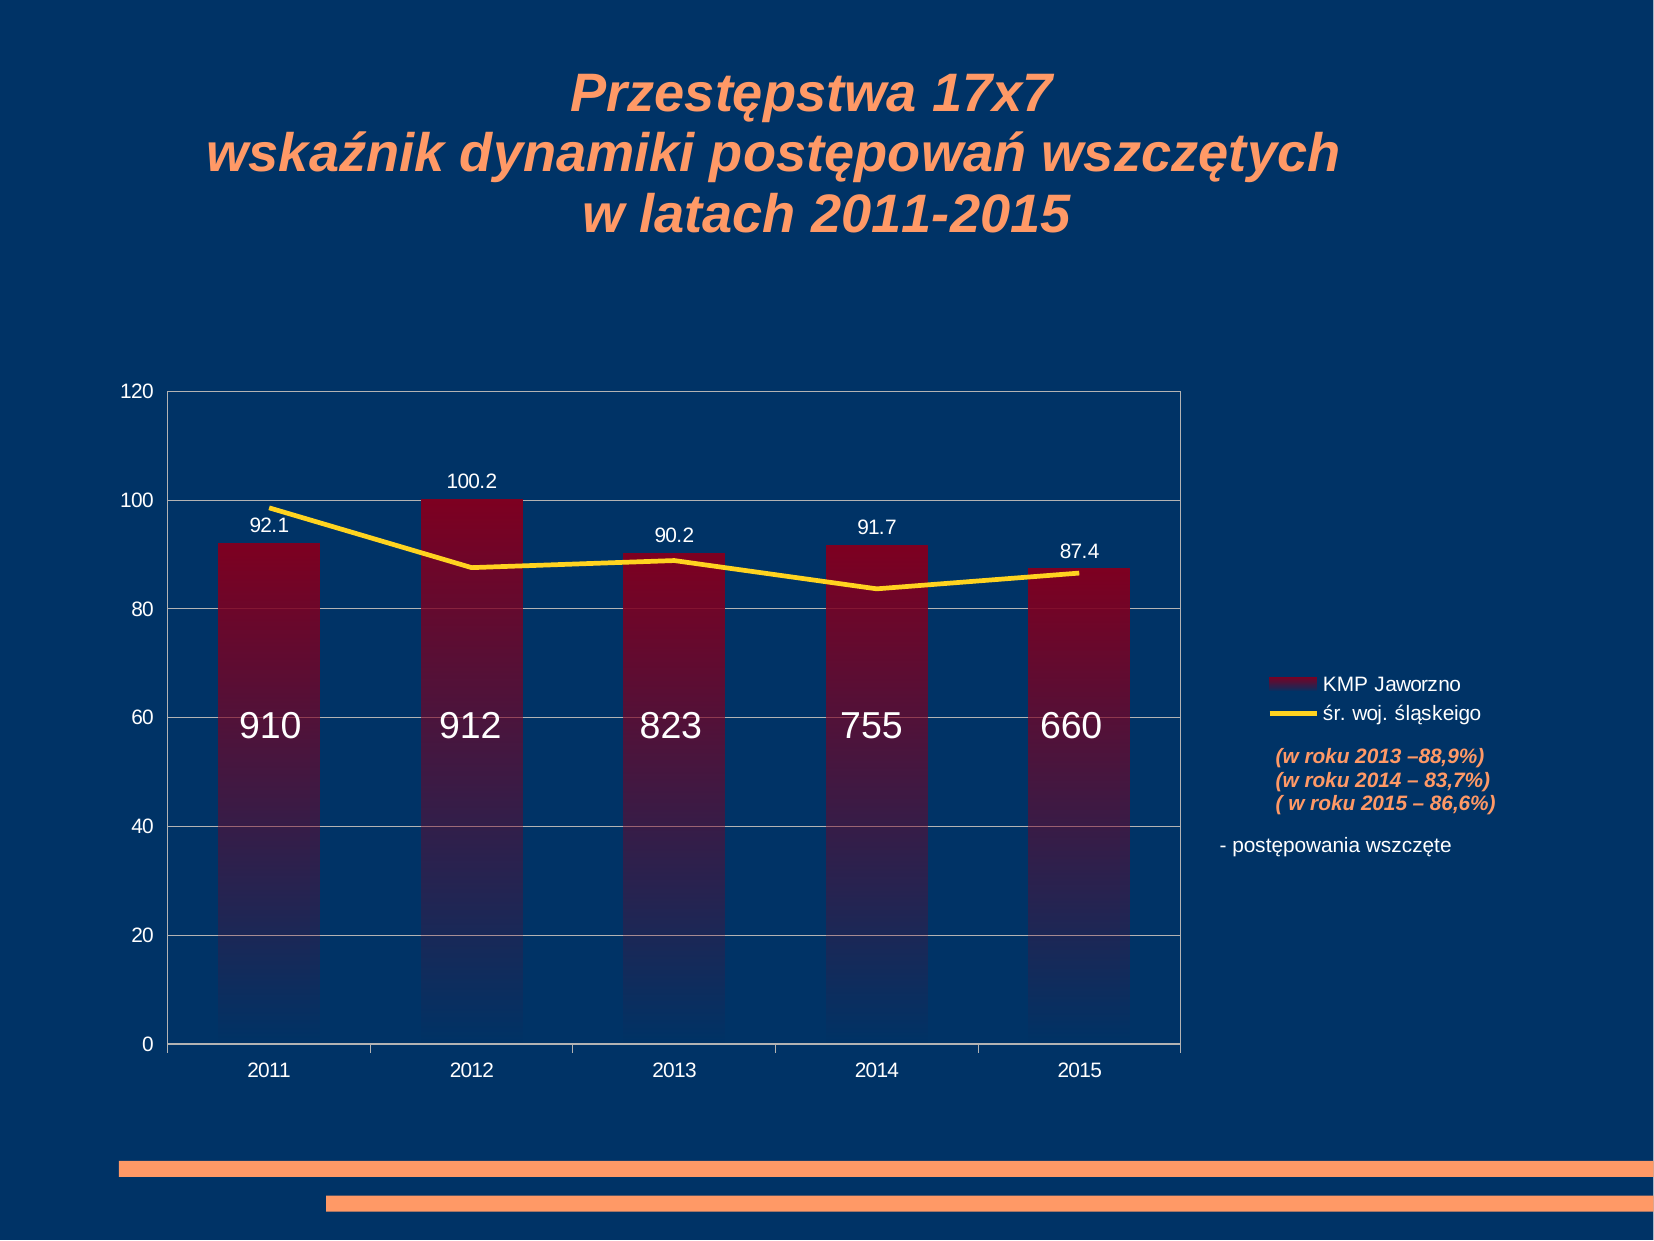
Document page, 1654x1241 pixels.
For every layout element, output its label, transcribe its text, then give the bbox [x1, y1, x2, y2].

chart [0, 289, 1501, 1109]
text_box 910 912 823 755 660 [224, 696, 1123, 754]
text_box - postępowania wszczęte [1204, 826, 1465, 865]
title Przestępstwa 17x7 wskaźnik dynamiki postępowań wszczętych w latach 2011-2015 [82, 49, 1571, 257]
